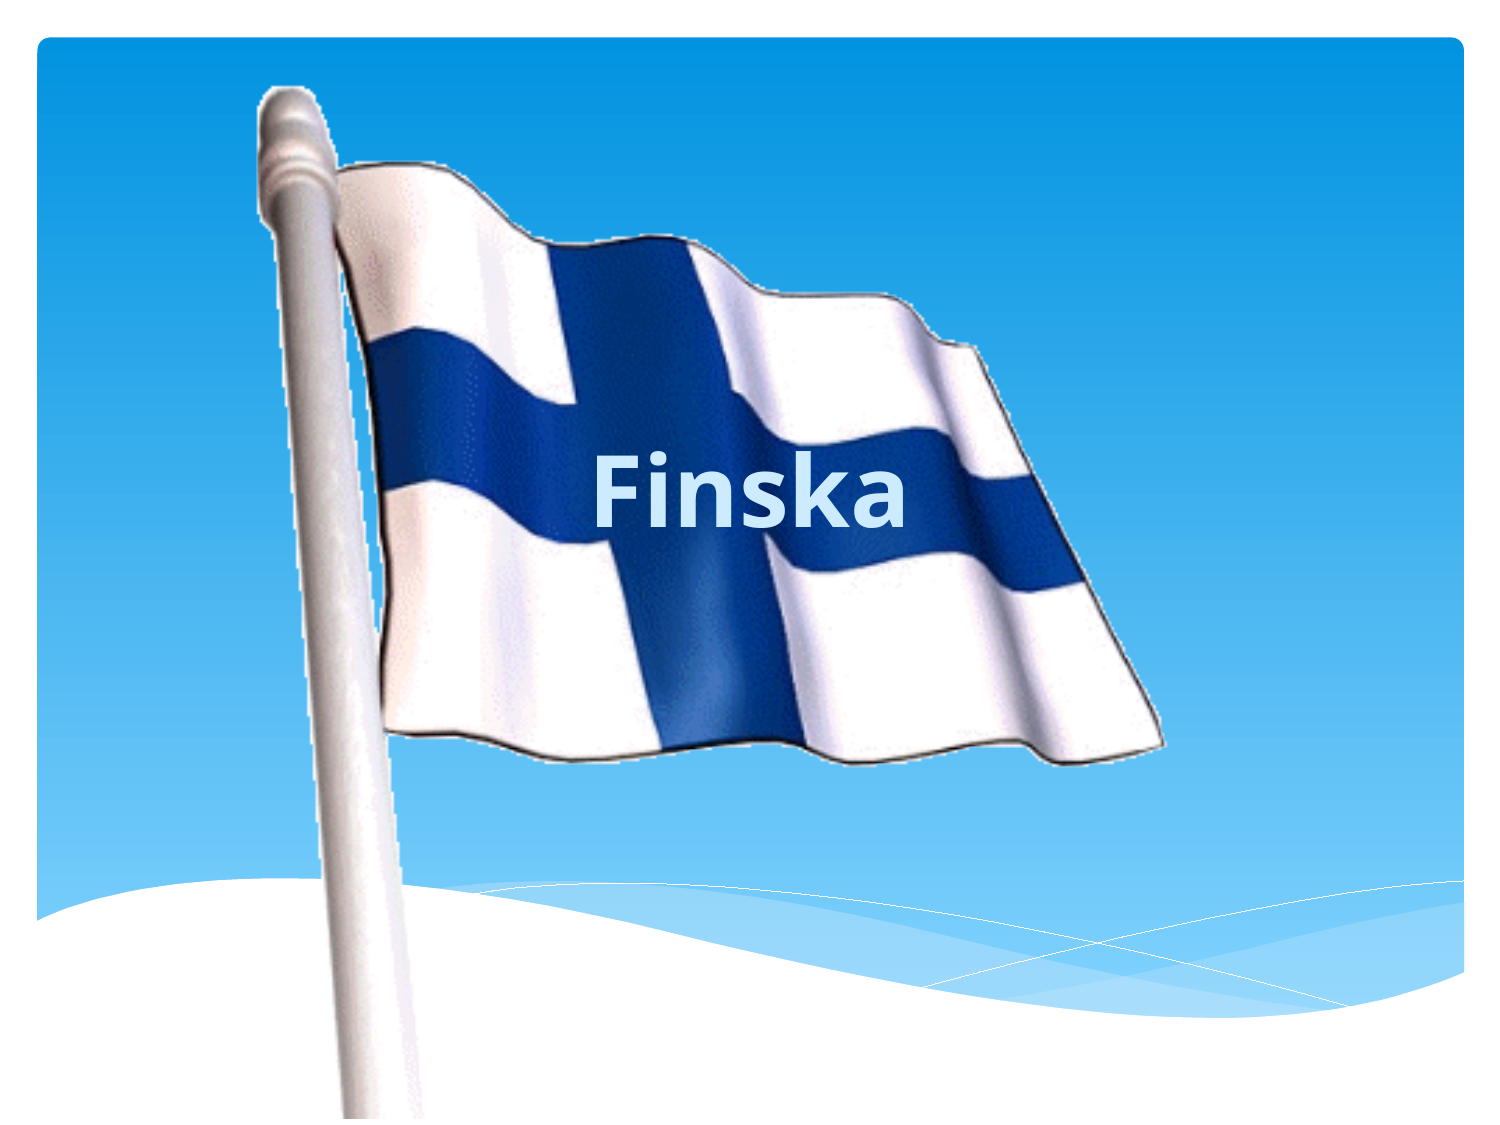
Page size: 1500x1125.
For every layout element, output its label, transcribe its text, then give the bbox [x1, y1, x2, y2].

picture [205, 555, 1176, 1119]
title Finska [112, 262, 1388, 555]
picture [205, 86, 1176, 262]
